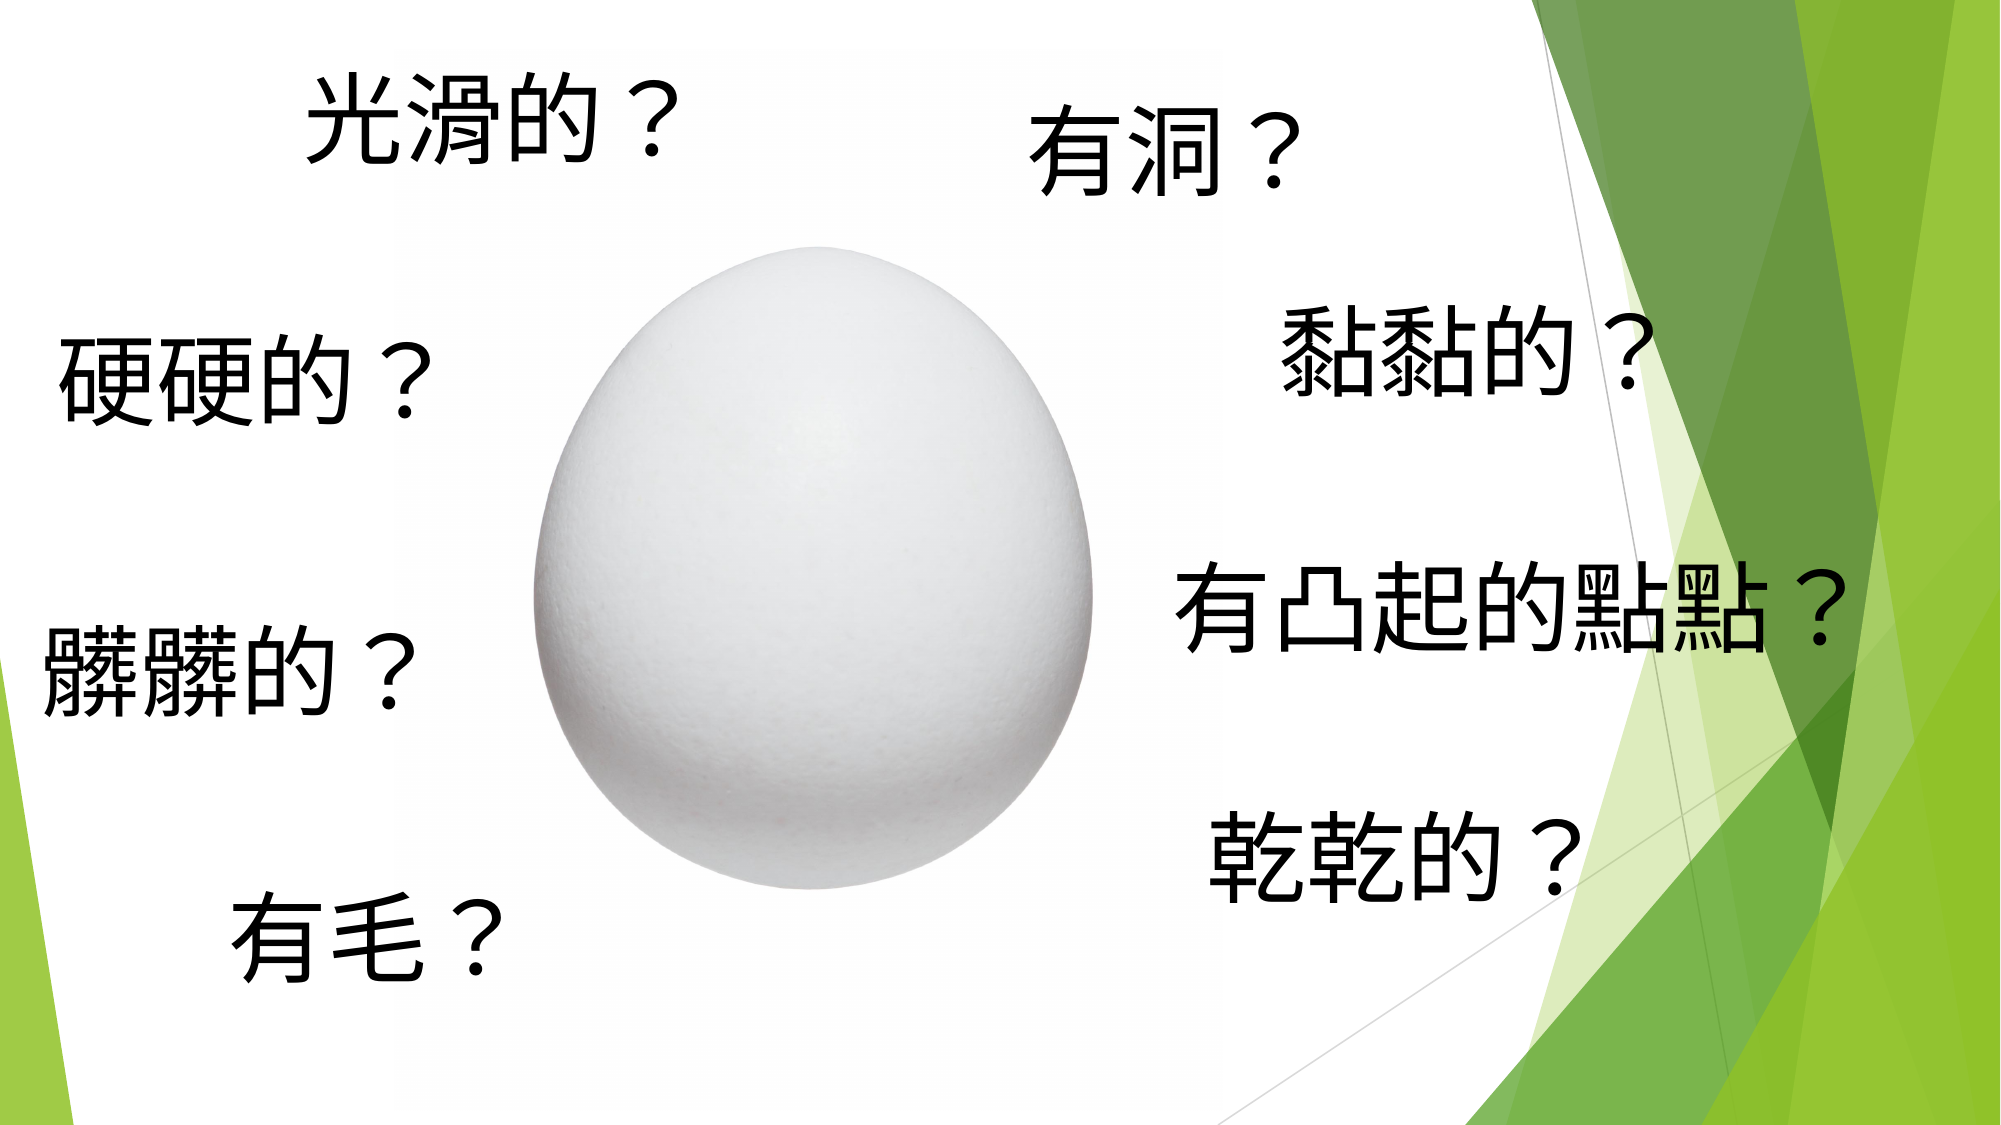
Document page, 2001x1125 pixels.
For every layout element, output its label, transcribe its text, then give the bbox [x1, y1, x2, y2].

text_box 黏黏的？ [1264, 282, 1699, 419]
text_box 光滑的？ [289, 49, 724, 186]
text_box 乾乾的？ [1191, 788, 1626, 925]
text_box 有毛？ [212, 867, 546, 1004]
text_box 髒髒的？ [25, 601, 461, 739]
text_box 硬硬的？ [41, 310, 476, 448]
text_box 有凸起的點點？ [1156, 538, 1894, 675]
picture [394, 49, 1223, 1111]
text_box 有洞？ [1010, 80, 1344, 217]
